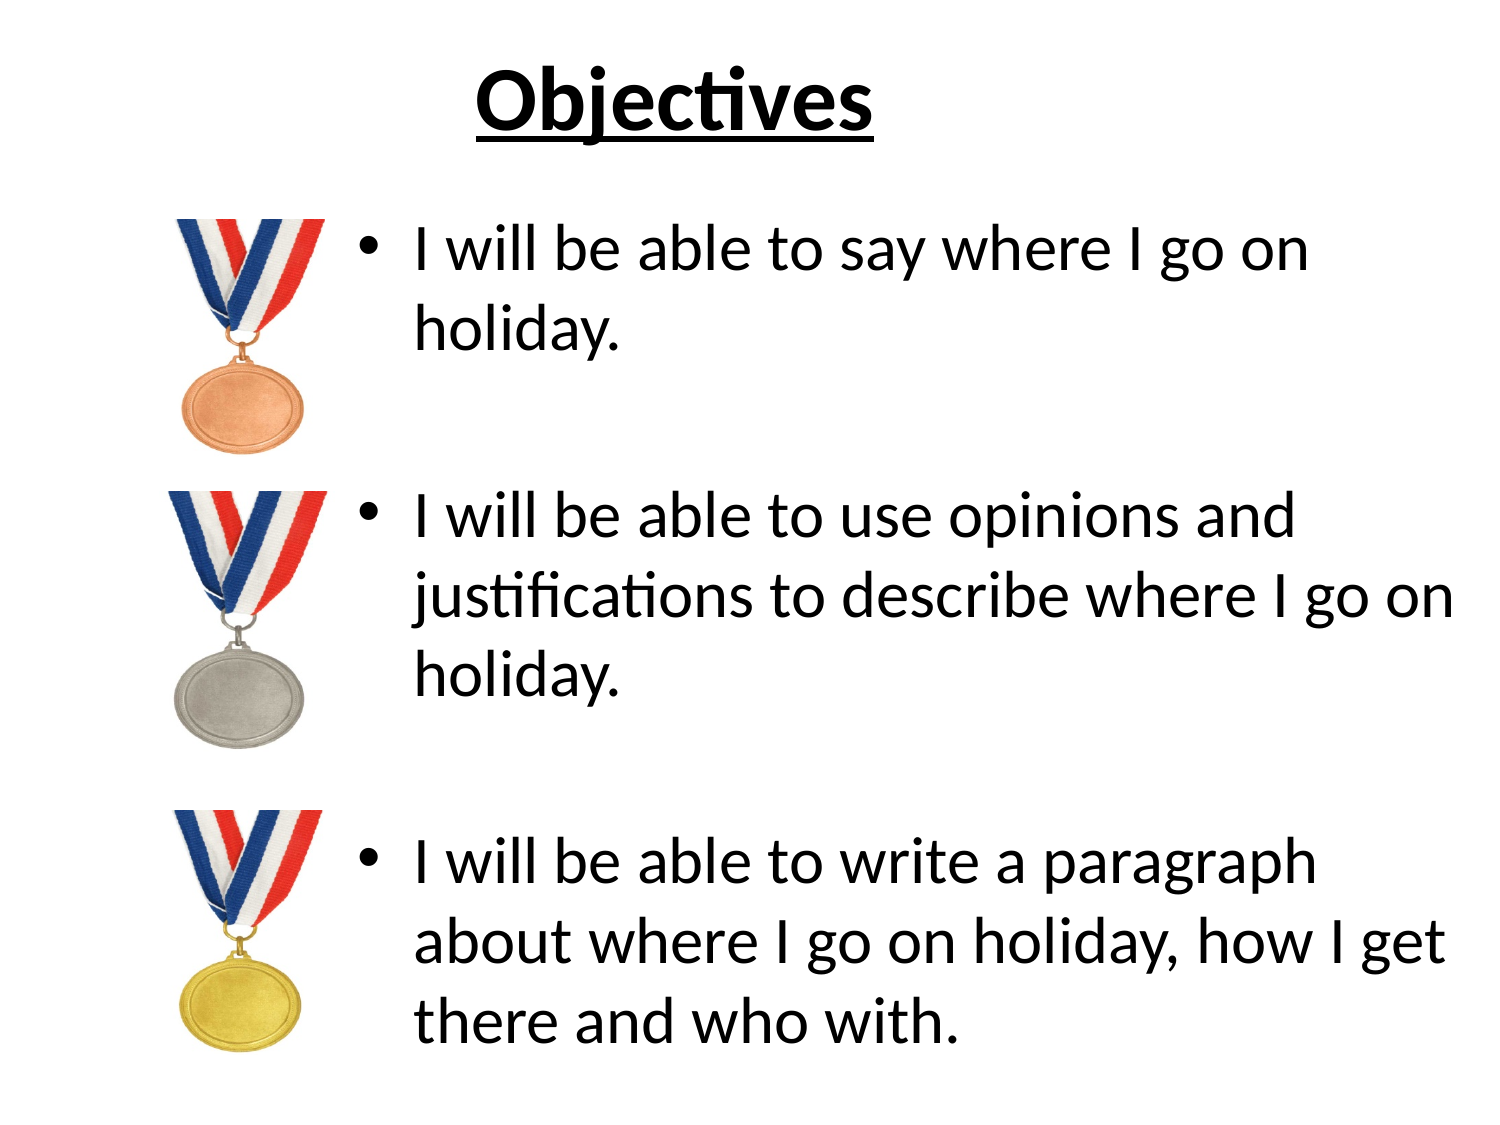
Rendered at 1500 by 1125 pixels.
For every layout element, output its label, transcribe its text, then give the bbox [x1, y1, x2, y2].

picture [159, 219, 325, 457]
picture [159, 810, 325, 1055]
picture [159, 491, 337, 752]
list I will be able to say where I go on holiday. I will be able to use opinions and justifications to describe where I go on holiday. I will be able to write a paragraph about where I go on holiday, how I get there and who with. [342, 196, 1500, 1094]
title Objectives [0, 0, 1350, 188]
